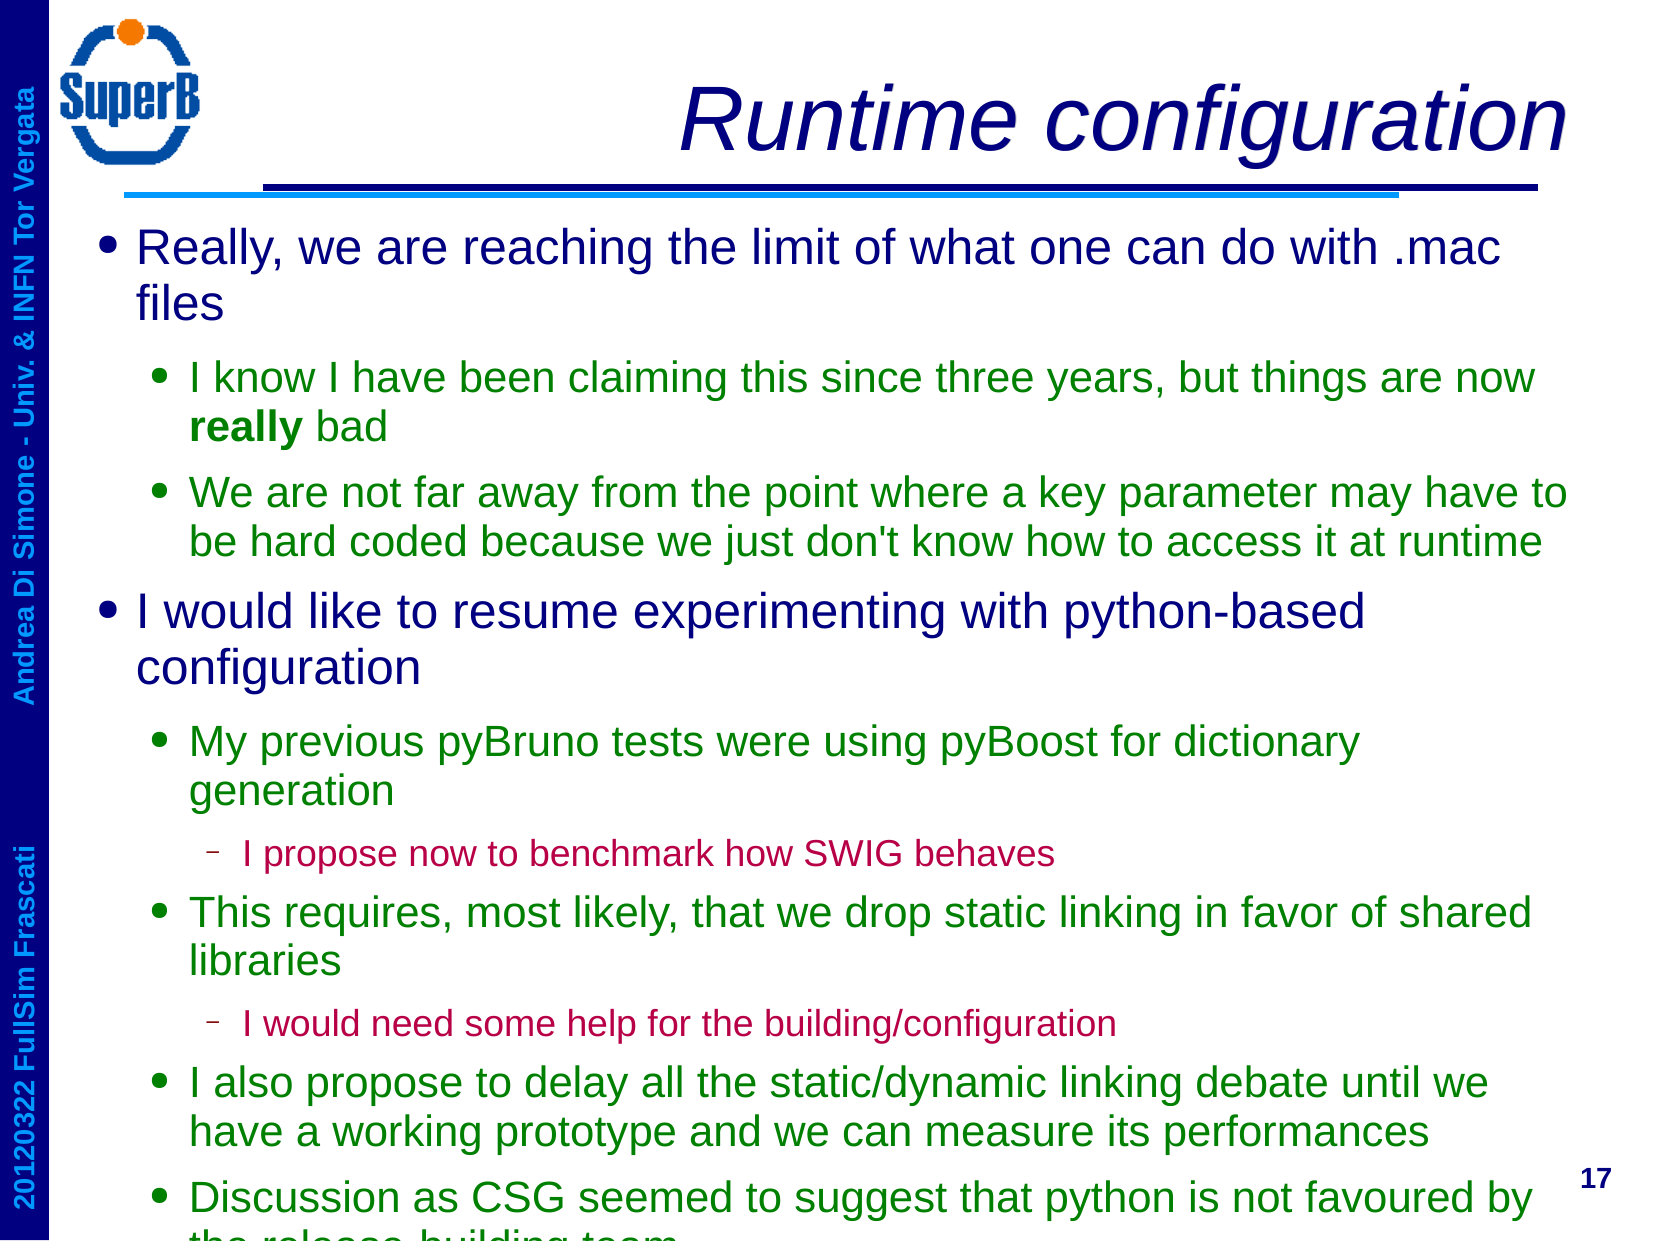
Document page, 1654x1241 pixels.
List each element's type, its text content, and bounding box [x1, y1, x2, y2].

list Really, we are reaching the limit of what one can do with .mac files I know I have been claiming this since three years, but things are now really bad We are not far away from the point where a key parameter may have to be hard coded because we just don't know how to access it at runtime I would like to resume experimenting with python-based configuration My previous pyBruno tests were using pyBoost for dictionary generation I propose now to benchmark how SWIG behaves This requires, most likely, that we drop static linking in favor of shared libraries I would need some help for the building/configuration I also propose to delay all the static/dynamic linking debate until we have a working prototype and we can measure its performances Discussion as CSG seemed to suggest that python is not favoured by the release-building team On the other hand, no alternative was offered No decision taken yet [82, 219, 1571, 1241]
picture [51, 16, 208, 170]
title Runtime configuration [82, 49, 1571, 188]
